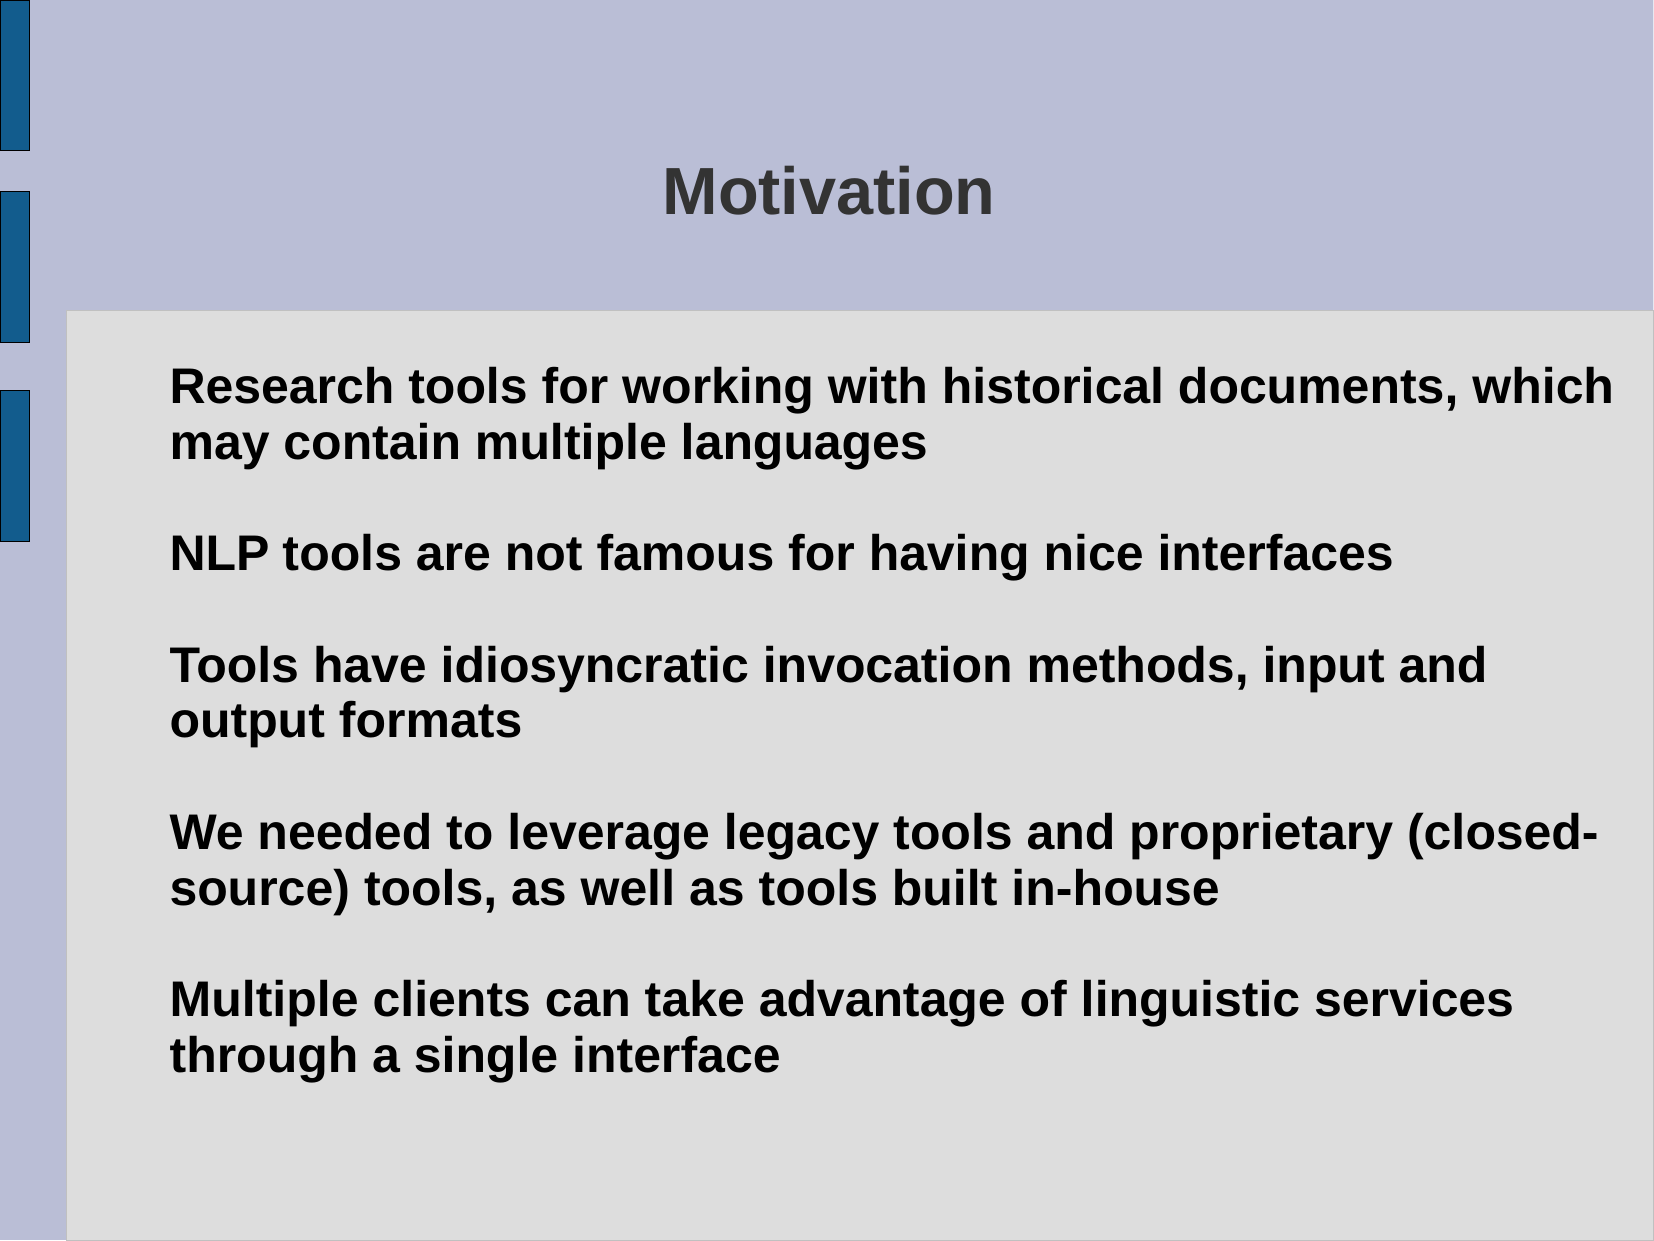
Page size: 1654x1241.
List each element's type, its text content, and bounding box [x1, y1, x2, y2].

title Motivation [123, 88, 1536, 296]
text_box Research tools for working with historical documents, which may contain multiple languages NLP tools are not famous for having nice interfaces Tools have idiosyncratic invocation methods, input and output formats We needed to leverage legacy tools and proprietary (closed-source) tools, as well as tools built in-house Multiple clients can take advantage of linguistic services through a single interface [154, 350, 1642, 1172]
